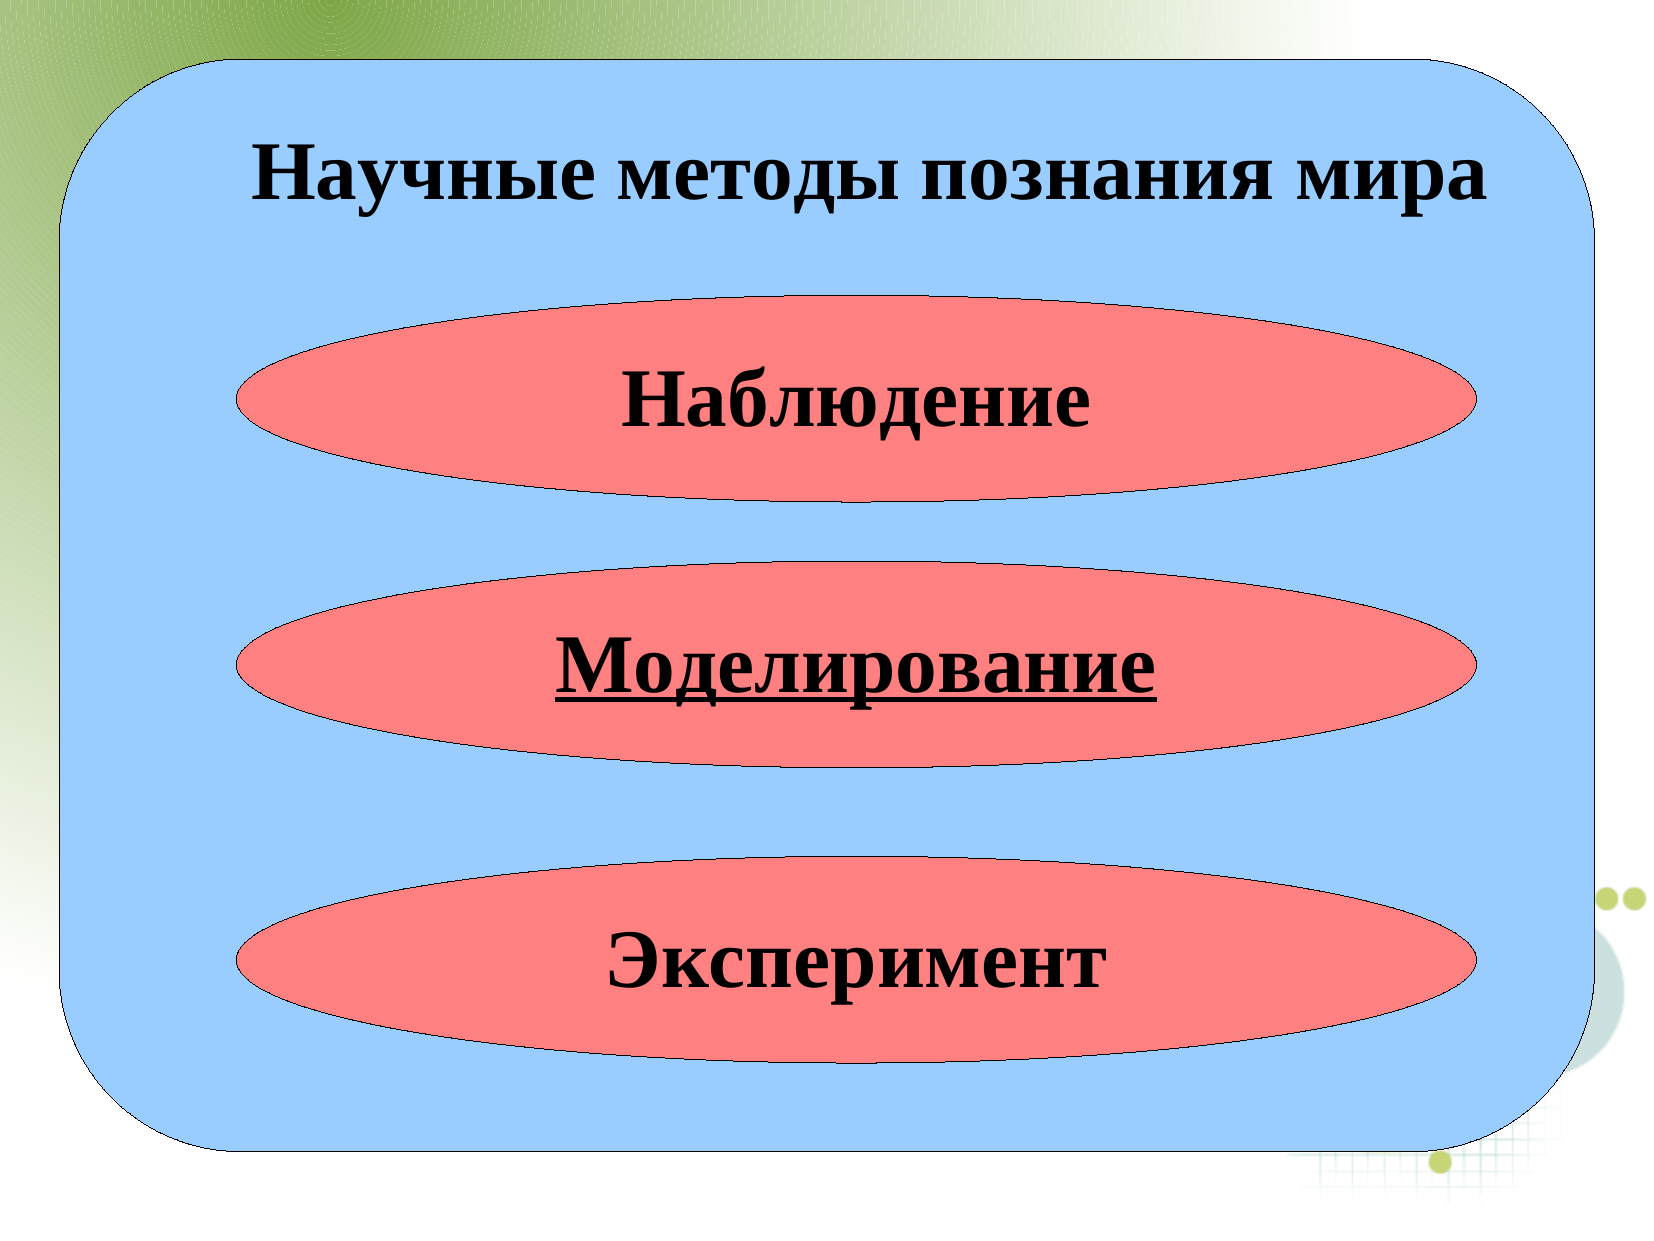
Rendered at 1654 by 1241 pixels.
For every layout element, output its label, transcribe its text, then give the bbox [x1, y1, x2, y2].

text_box Моделирование [236, 561, 1477, 768]
text_box Наблюдение [236, 295, 1477, 503]
text_box [59, 59, 1595, 1152]
text_box Эксперимент [236, 856, 1477, 1064]
text_box Научные методы познания мира [236, 118, 1506, 226]
picture [1224, 792, 1654, 1211]
